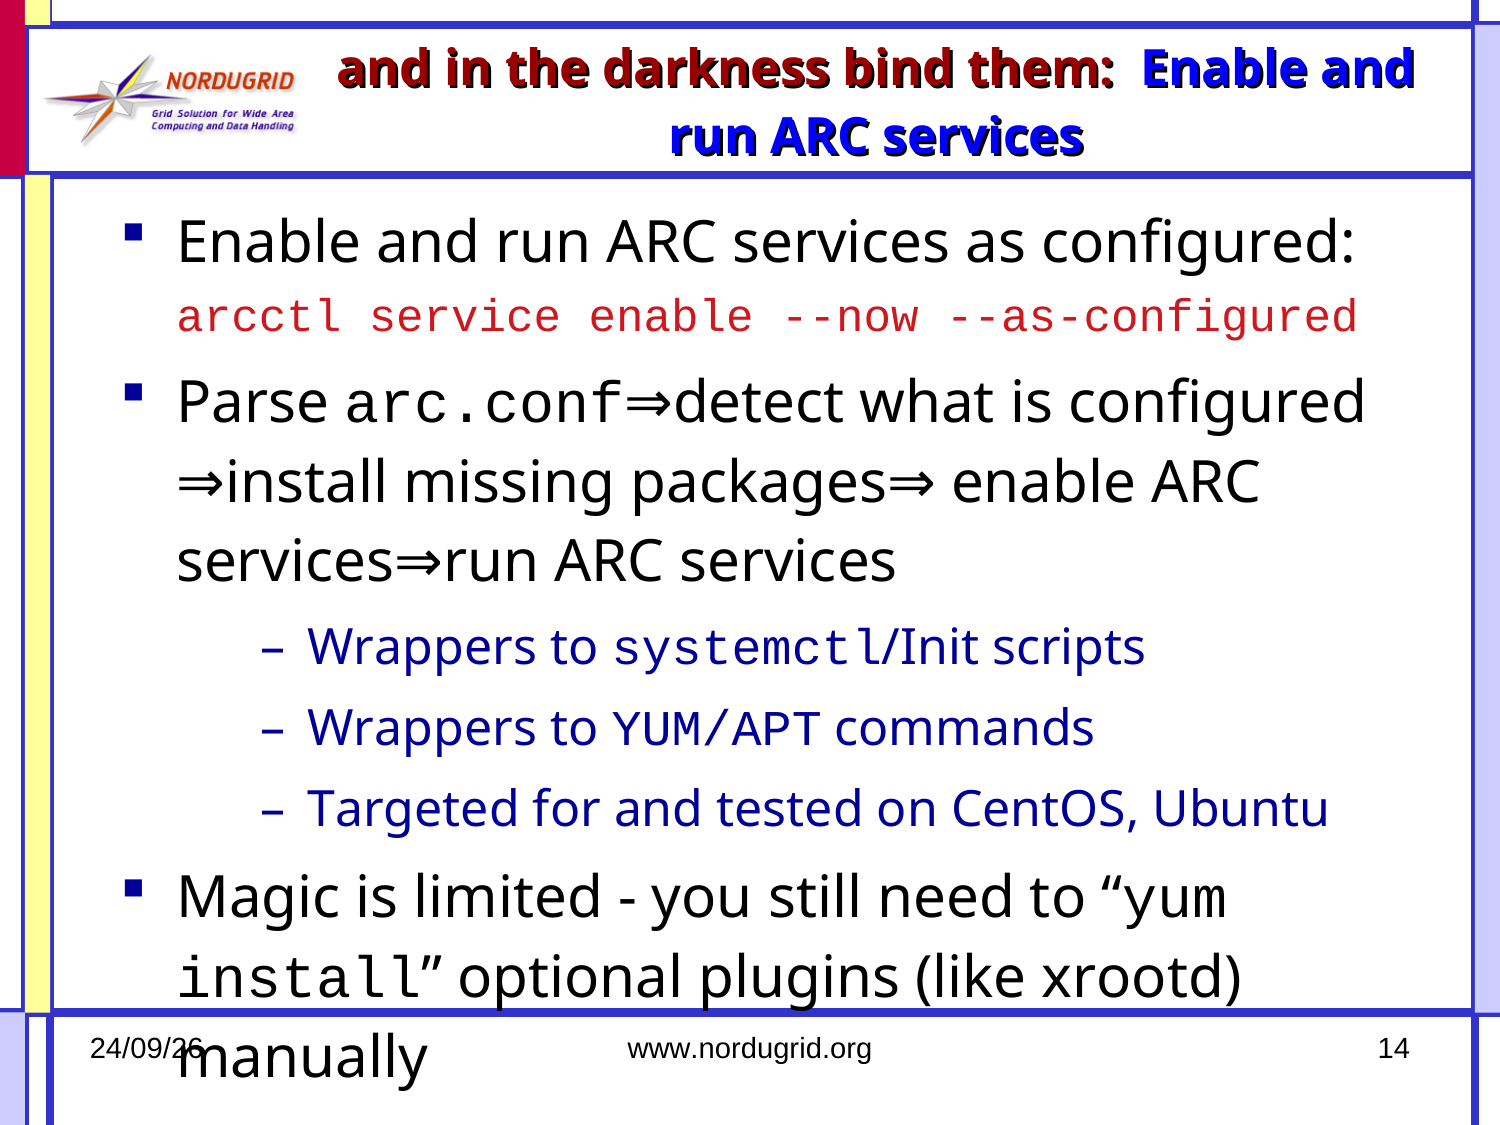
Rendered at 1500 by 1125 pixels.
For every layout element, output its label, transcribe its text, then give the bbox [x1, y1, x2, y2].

title and in the darkness bind them: Enable and run ARC services [324, 17, 1428, 183]
list Enable and run ARC services as configured: arcctl service enable --now --as-configured Parse arc.conf⇒detect what is configured ⇒install missing packages⇒ enable ARC services⇒run ARC services Wrappers to systemctl/Init scripts Wrappers to YUM/APT commands Targeted for and tested on CentOS, Ubuntu Magic is limited - you still need to “yum install” optional plugins (like xrootd) manually [63, 200, 1453, 1111]
picture [40, 49, 301, 148]
